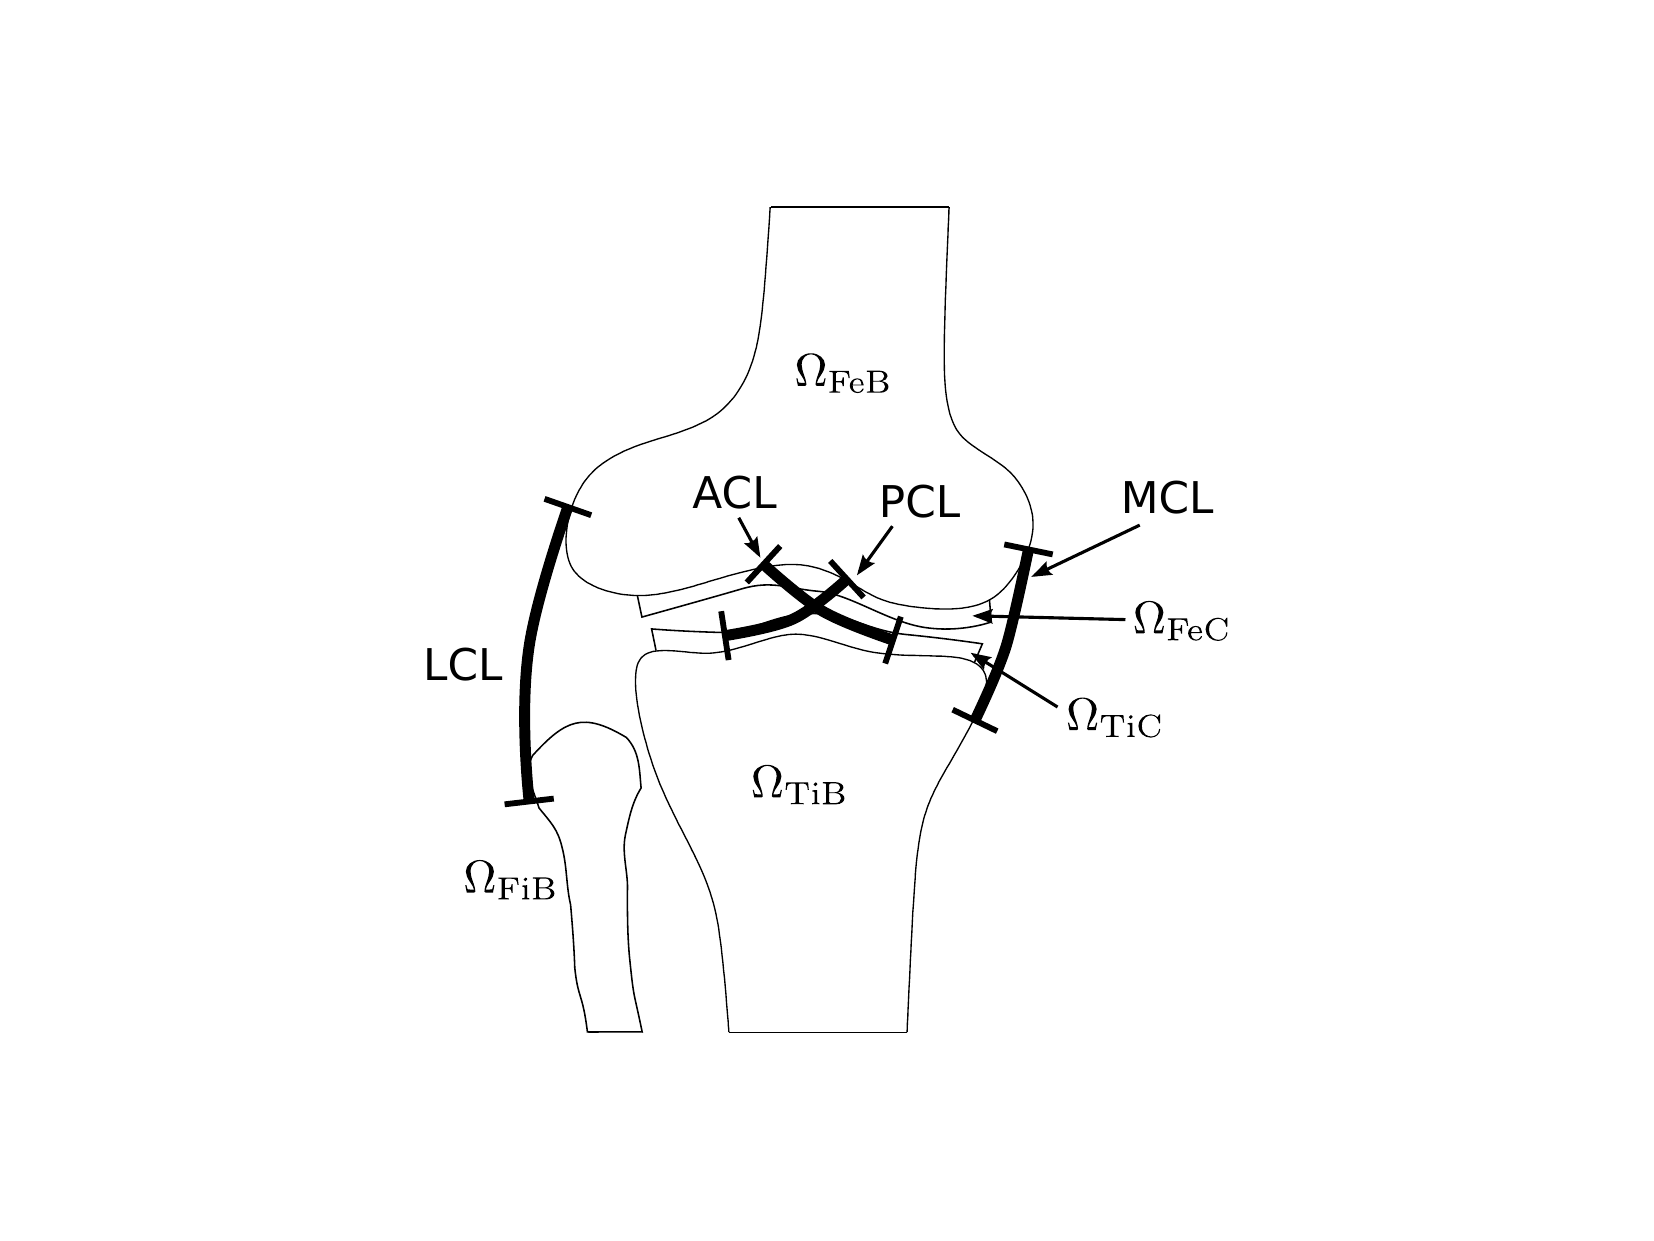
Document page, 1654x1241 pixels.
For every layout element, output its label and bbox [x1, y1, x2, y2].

picture [427, 206, 1228, 1033]
